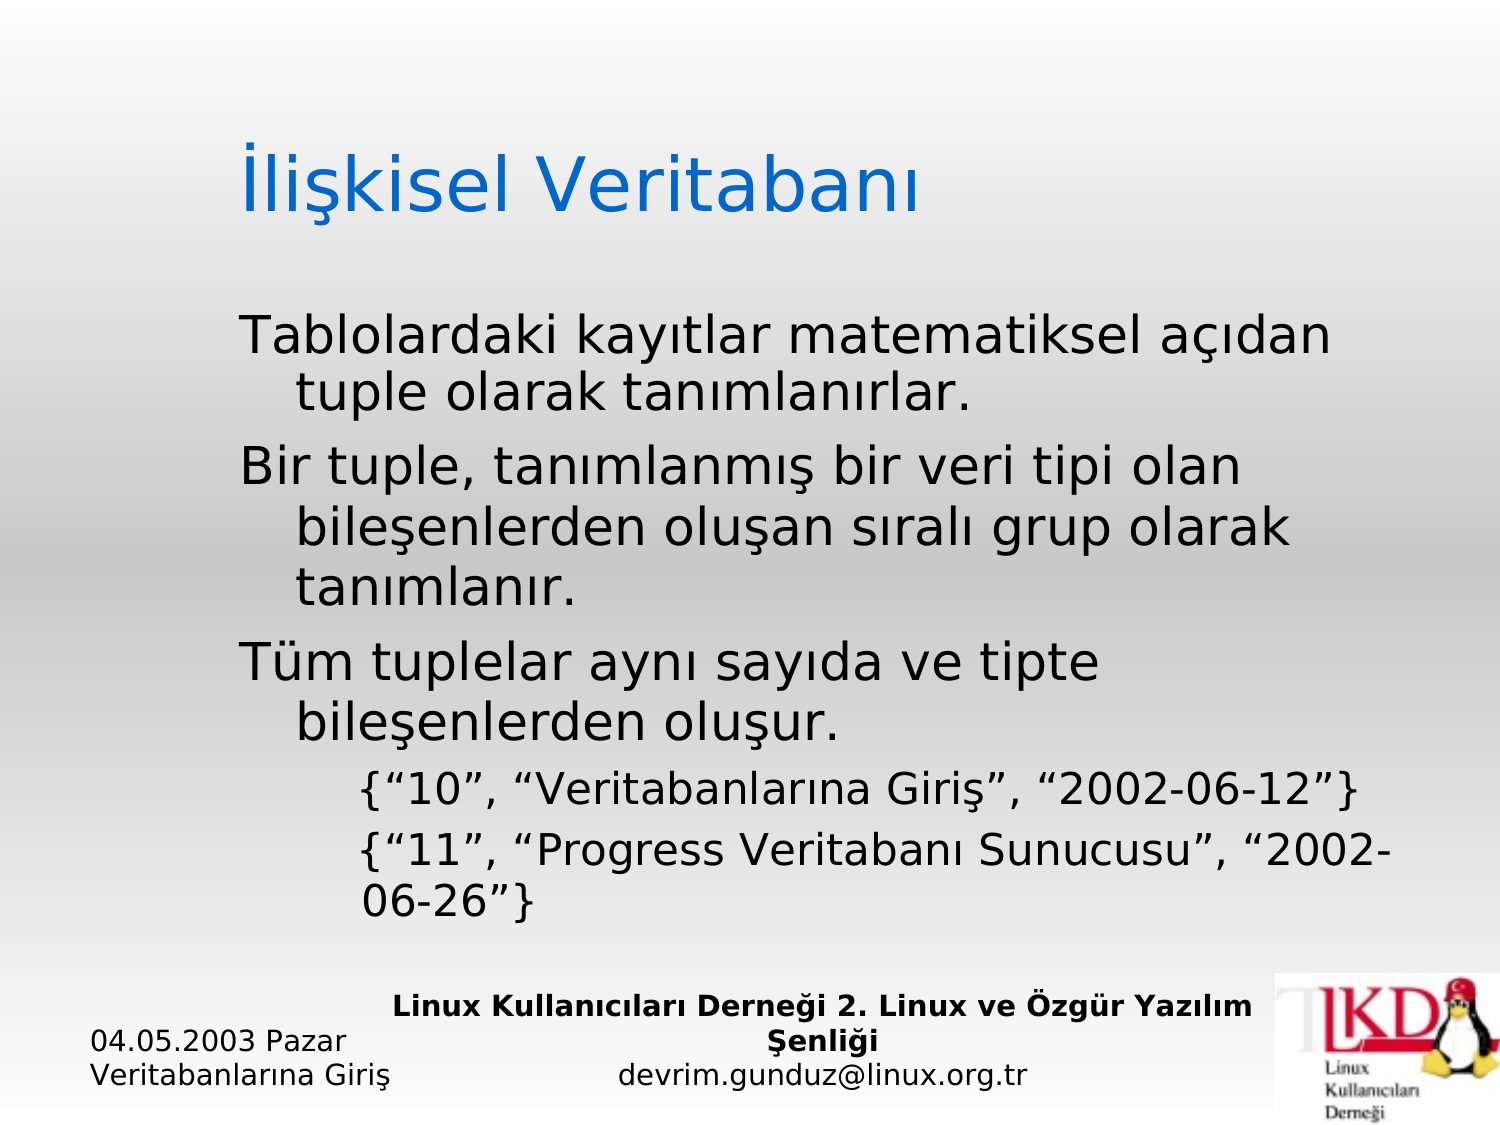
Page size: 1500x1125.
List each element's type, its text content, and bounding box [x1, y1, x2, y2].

list Tablolardaki kayıtlar matematiksel açıdan tuple olarak tanımlanırlar. Bir tuple, tanımlanmış bir veri tipi olan bileşenlerden oluşan sıralı grup olarak tanımlanır. Tüm tuplelar aynı sayıda ve tipte bileşenlerden oluşur. {“10”, “Veritabanlarına Giriş”, “2002-06-12”} {“11”, “Progress Veritabanı Sunucusu”, “2002-06-26”} [224, 299, 1425, 975]
title İlişkisel Veritabanı [224, 49, 1425, 237]
picture [1275, 973, 1500, 1125]
